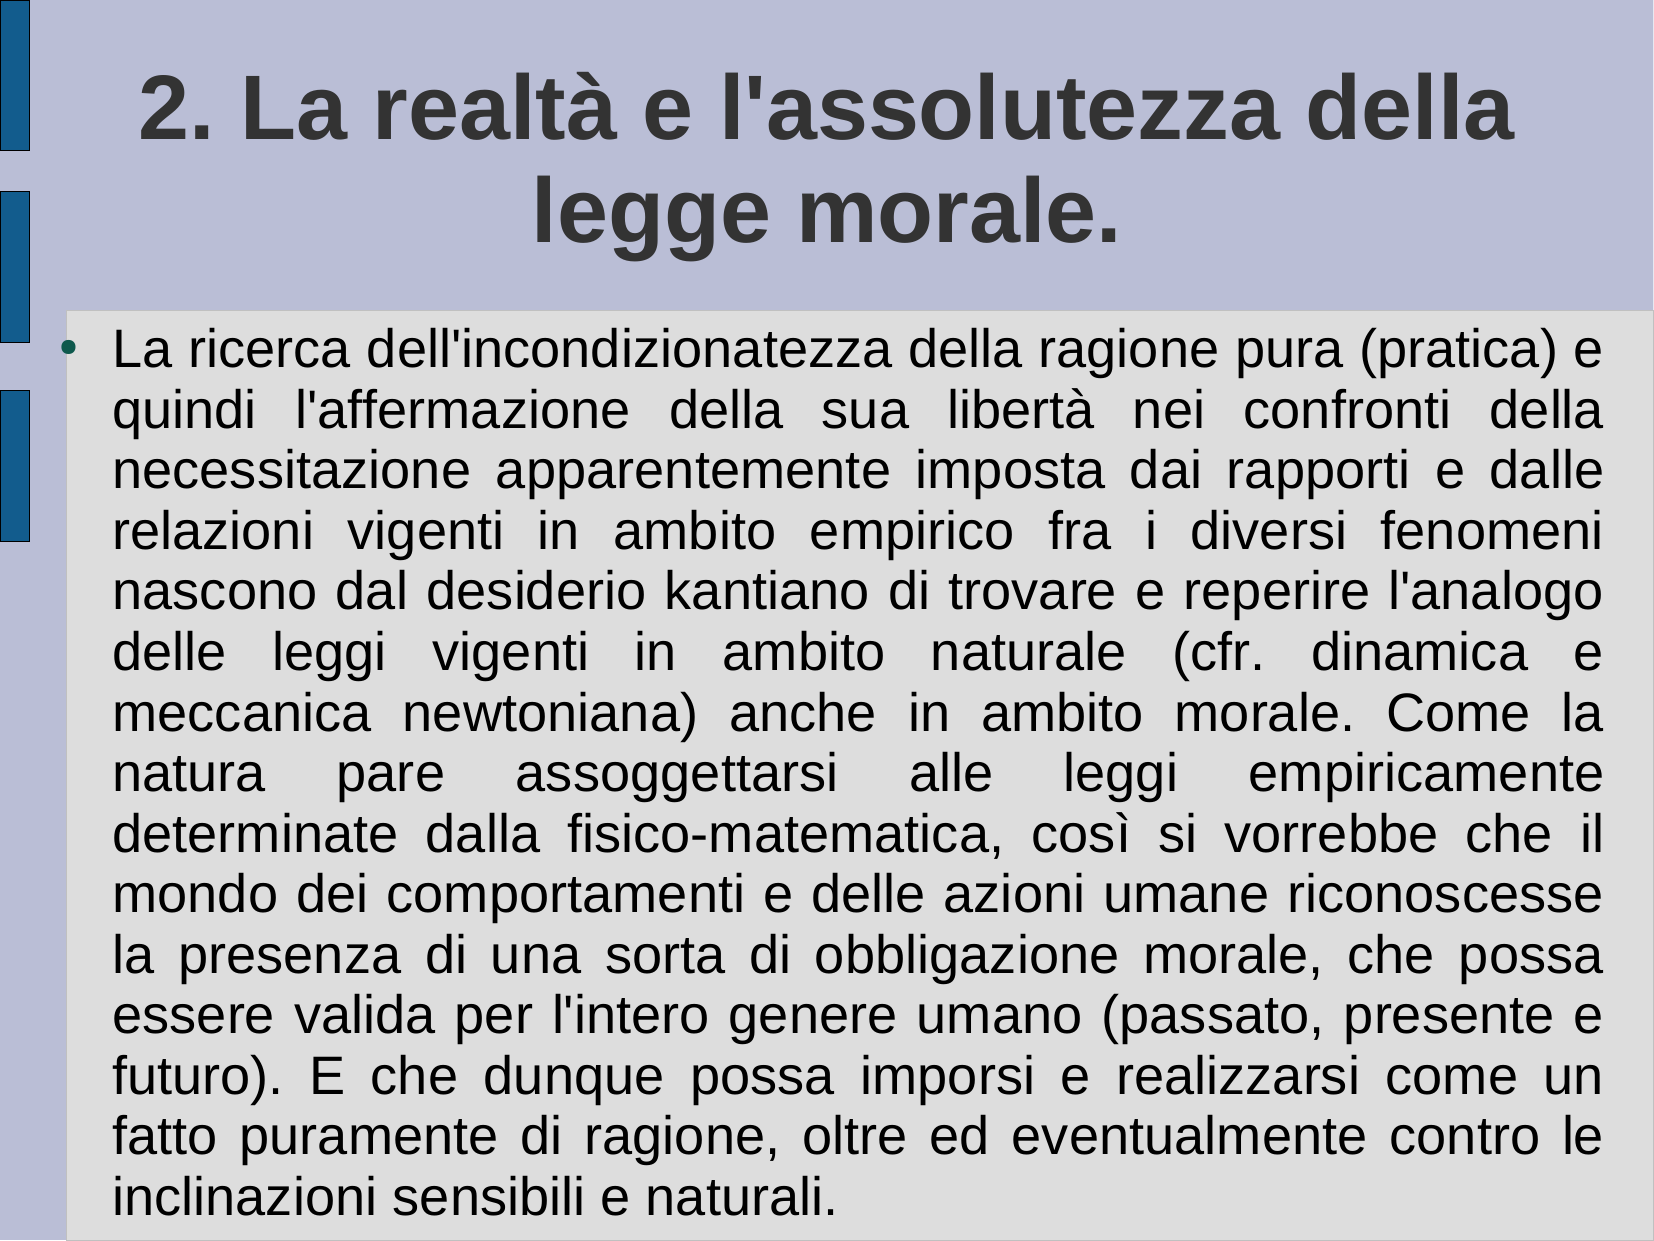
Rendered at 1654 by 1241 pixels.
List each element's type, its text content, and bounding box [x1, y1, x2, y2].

list La ricerca dell'incondizionatezza della ragione pura (pratica) e quindi l'affermazione della sua libertà nei confronti della necessitazione apparentemente imposta dai rapporti e dalle relazioni vigenti in ambito empirico fra i diversi fenomeni nascono dal desiderio kantiano di trovare e reperire l'analogo delle leggi vigenti in ambito naturale (cfr. dinamica e meccanica newtoniana) anche in ambito morale. Come la natura pare assoggettarsi alle leggi empiricamente determinate dalla fisico-matematica, così si vorrebbe che il mondo dei comportamenti e delle azioni umane riconoscesse la presenza di una sorta di obbligazione morale, che possa essere valida per l'intero genere umano (passato, presente e futuro). E che dunque possa imporsi e realizzarsi come un fatto puramente di ragione, oltre ed eventualmente contro le inclinazioni sensibili e naturali. [41, 318, 1607, 1227]
title 2. La realtà e l'assolutezza della legge morale. [121, 55, 1534, 263]
